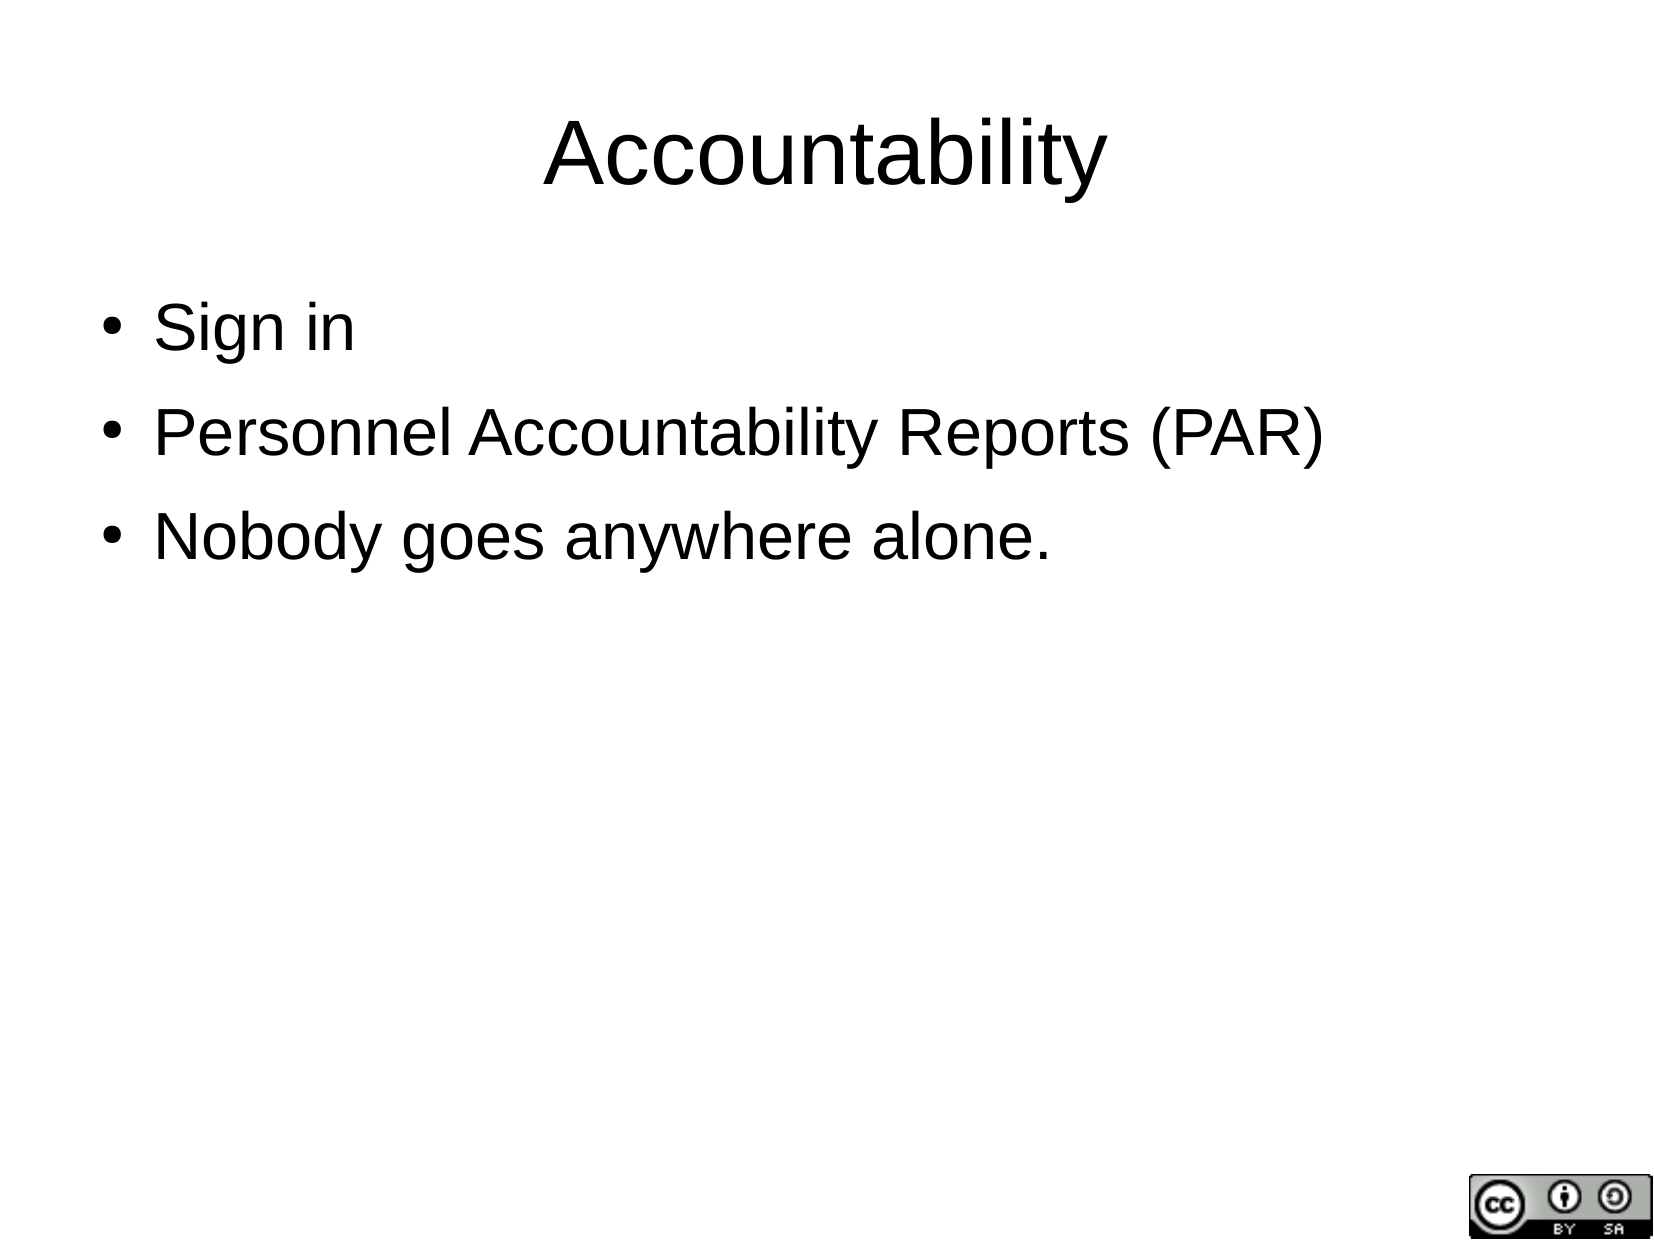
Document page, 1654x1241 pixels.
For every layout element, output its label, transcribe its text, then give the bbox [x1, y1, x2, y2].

title Accountability [82, 49, 1571, 257]
list Sign in Personnel Accountability Reports (PAR) Nobody goes anywhere alone. [82, 290, 1571, 1010]
picture [1469, 1174, 1653, 1239]
